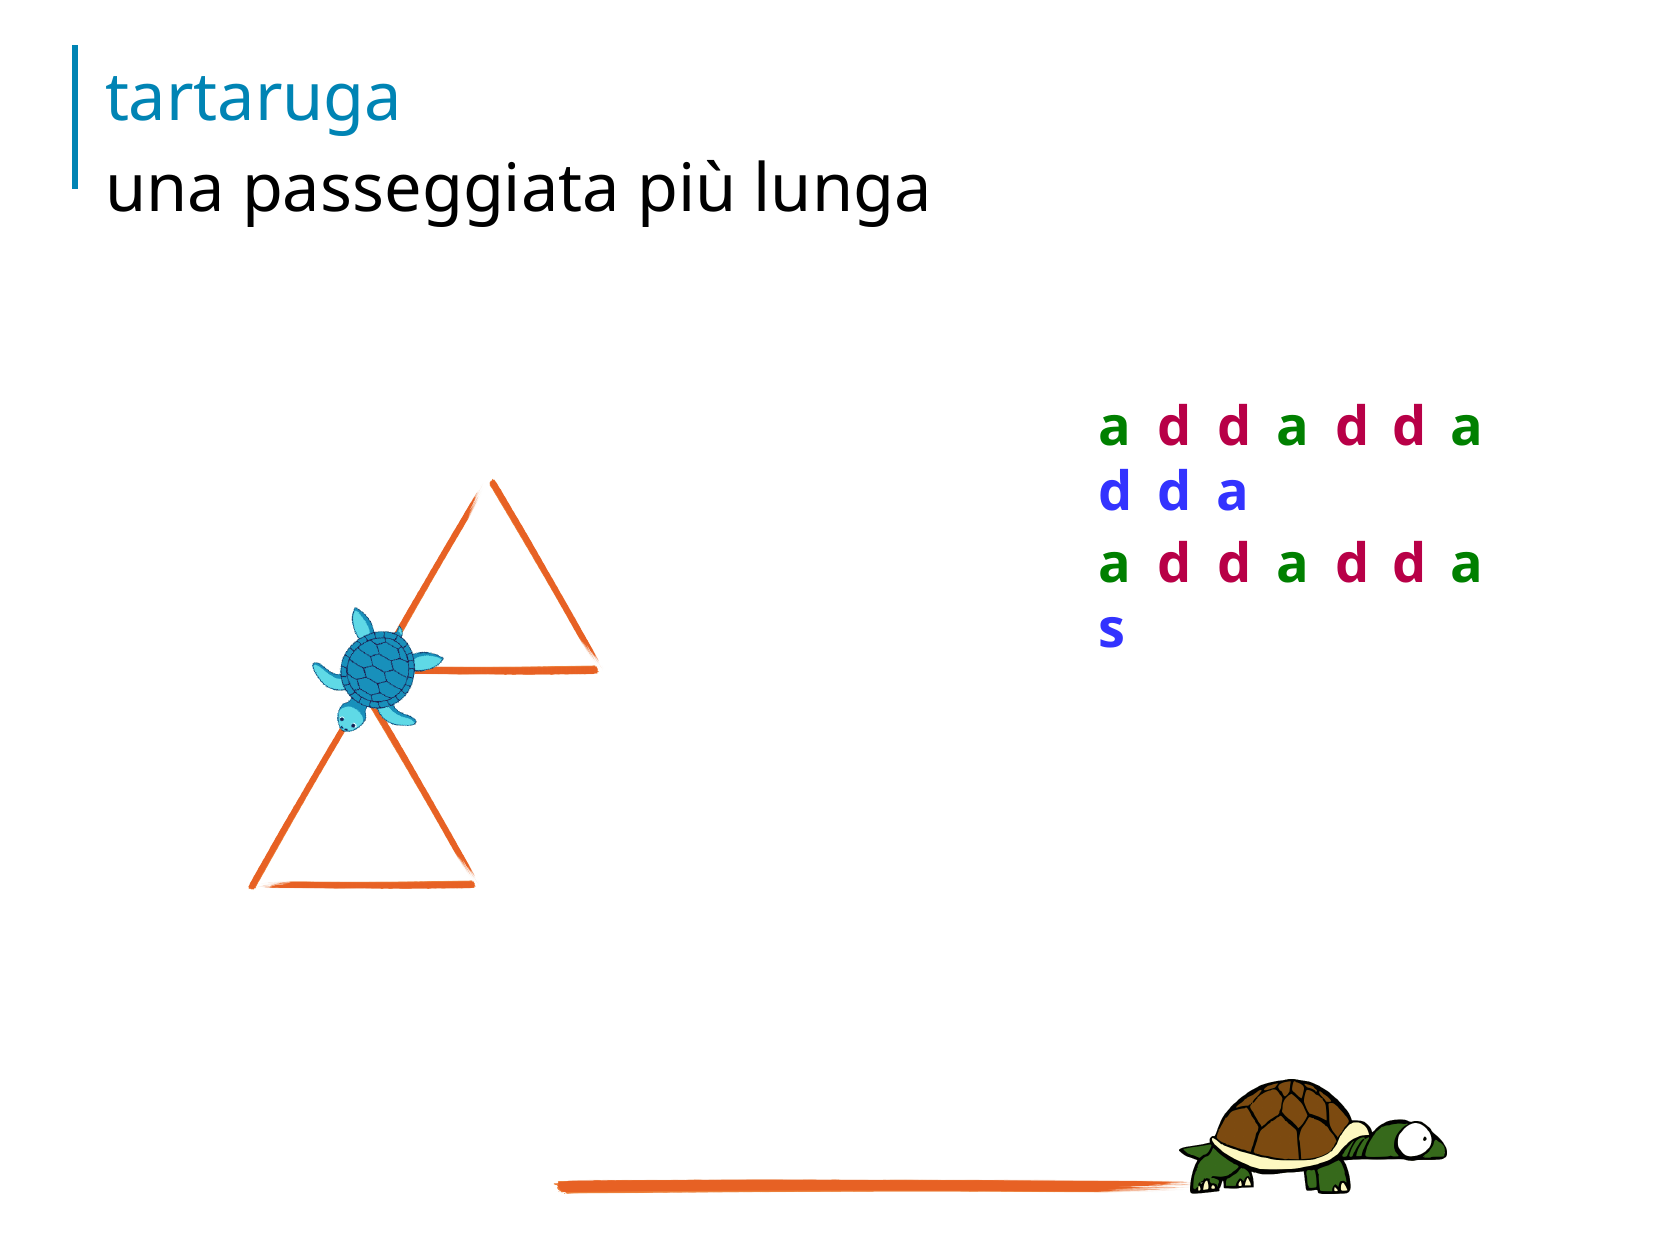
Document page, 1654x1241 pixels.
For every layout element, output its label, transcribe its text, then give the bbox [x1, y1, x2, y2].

text_box d [1142, 472, 1201, 537]
text_box a [1083, 520, 1142, 609]
text_box d [1320, 520, 1377, 609]
text_box a [1261, 383, 1320, 472]
picture [246, 477, 605, 892]
text_box s [1084, 609, 1157, 674]
text_box d [1320, 383, 1397, 472]
text_box d [1202, 383, 1261, 472]
text_box d [1084, 472, 1142, 537]
text_box d [1202, 537, 1261, 609]
title tartaruga una passeggiata più lunga [105, 49, 1571, 200]
text_box a [1454, 520, 1512, 609]
text_box a [1454, 384, 1512, 473]
text_box d [1142, 537, 1202, 609]
text_box a [1261, 520, 1320, 609]
text_box d [1377, 520, 1454, 609]
text_box a [1083, 383, 1142, 472]
text_box d [1377, 384, 1454, 473]
text_box a [1201, 472, 1278, 537]
text_box d [1142, 383, 1202, 472]
picture [553, 1079, 1447, 1194]
